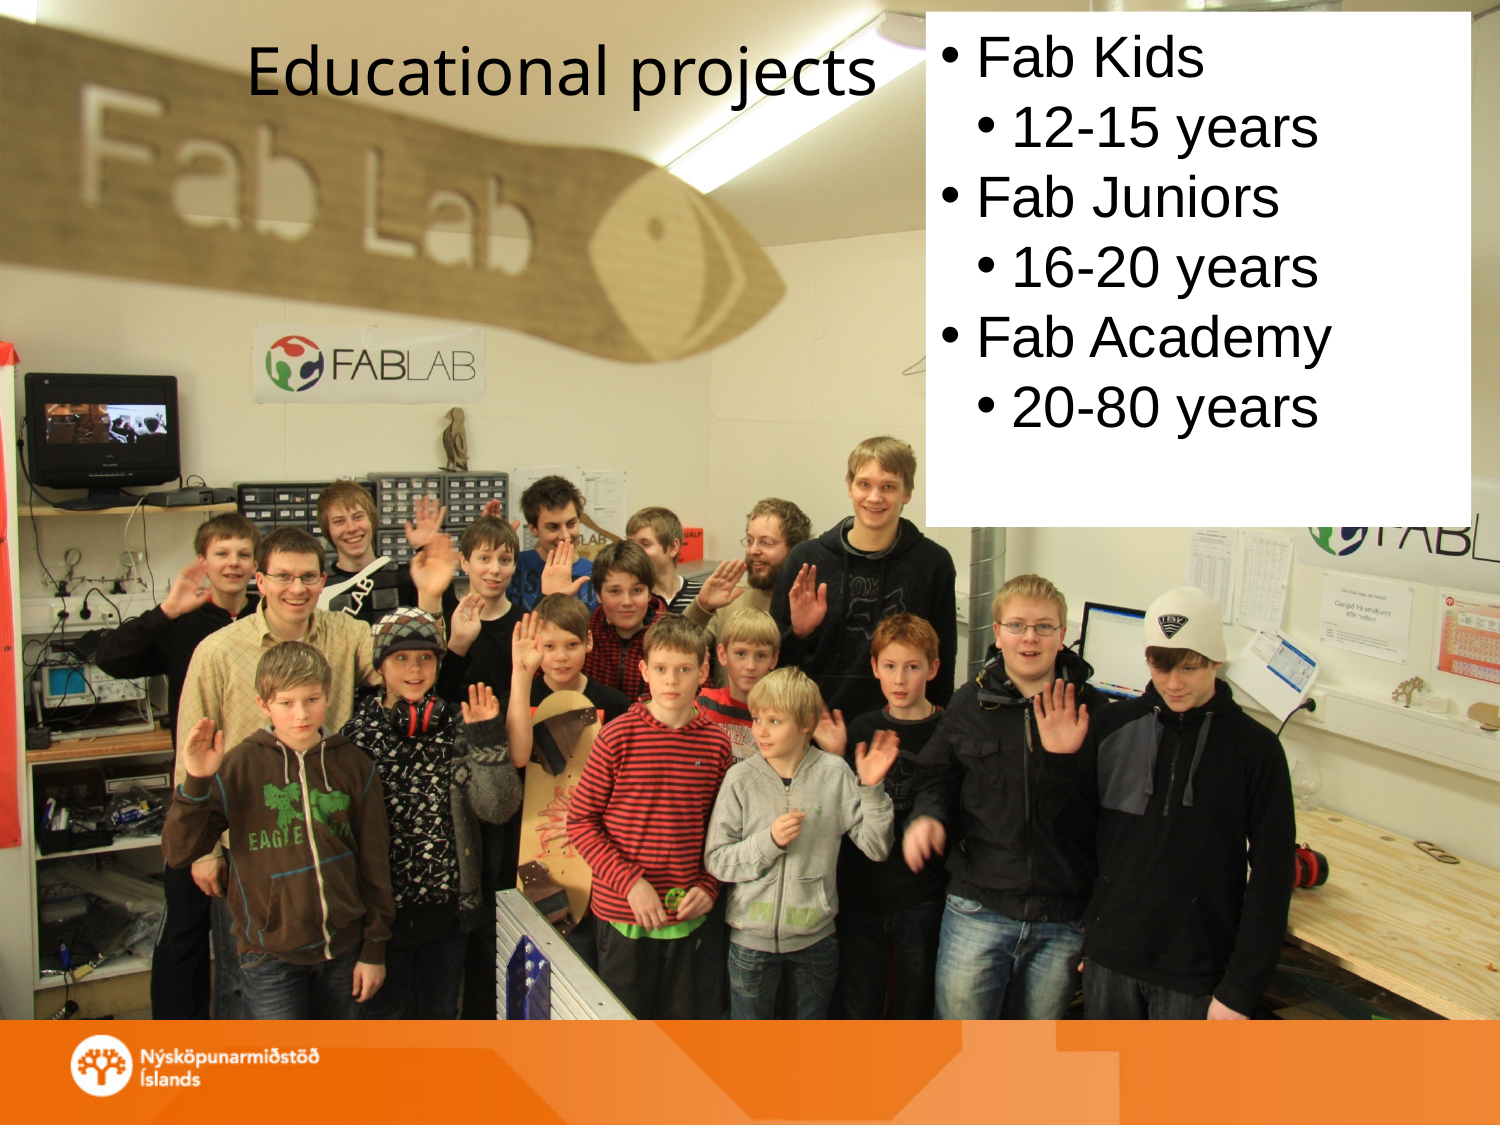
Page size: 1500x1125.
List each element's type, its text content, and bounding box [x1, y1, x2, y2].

text_box Educational projects [230, 0, 1054, 157]
picture [0, 0, 1500, 1125]
text_box Fab Kids 12-15 years Fab Juniors 16-20 years Fab Academy 20-80 years [925, 11, 1472, 527]
